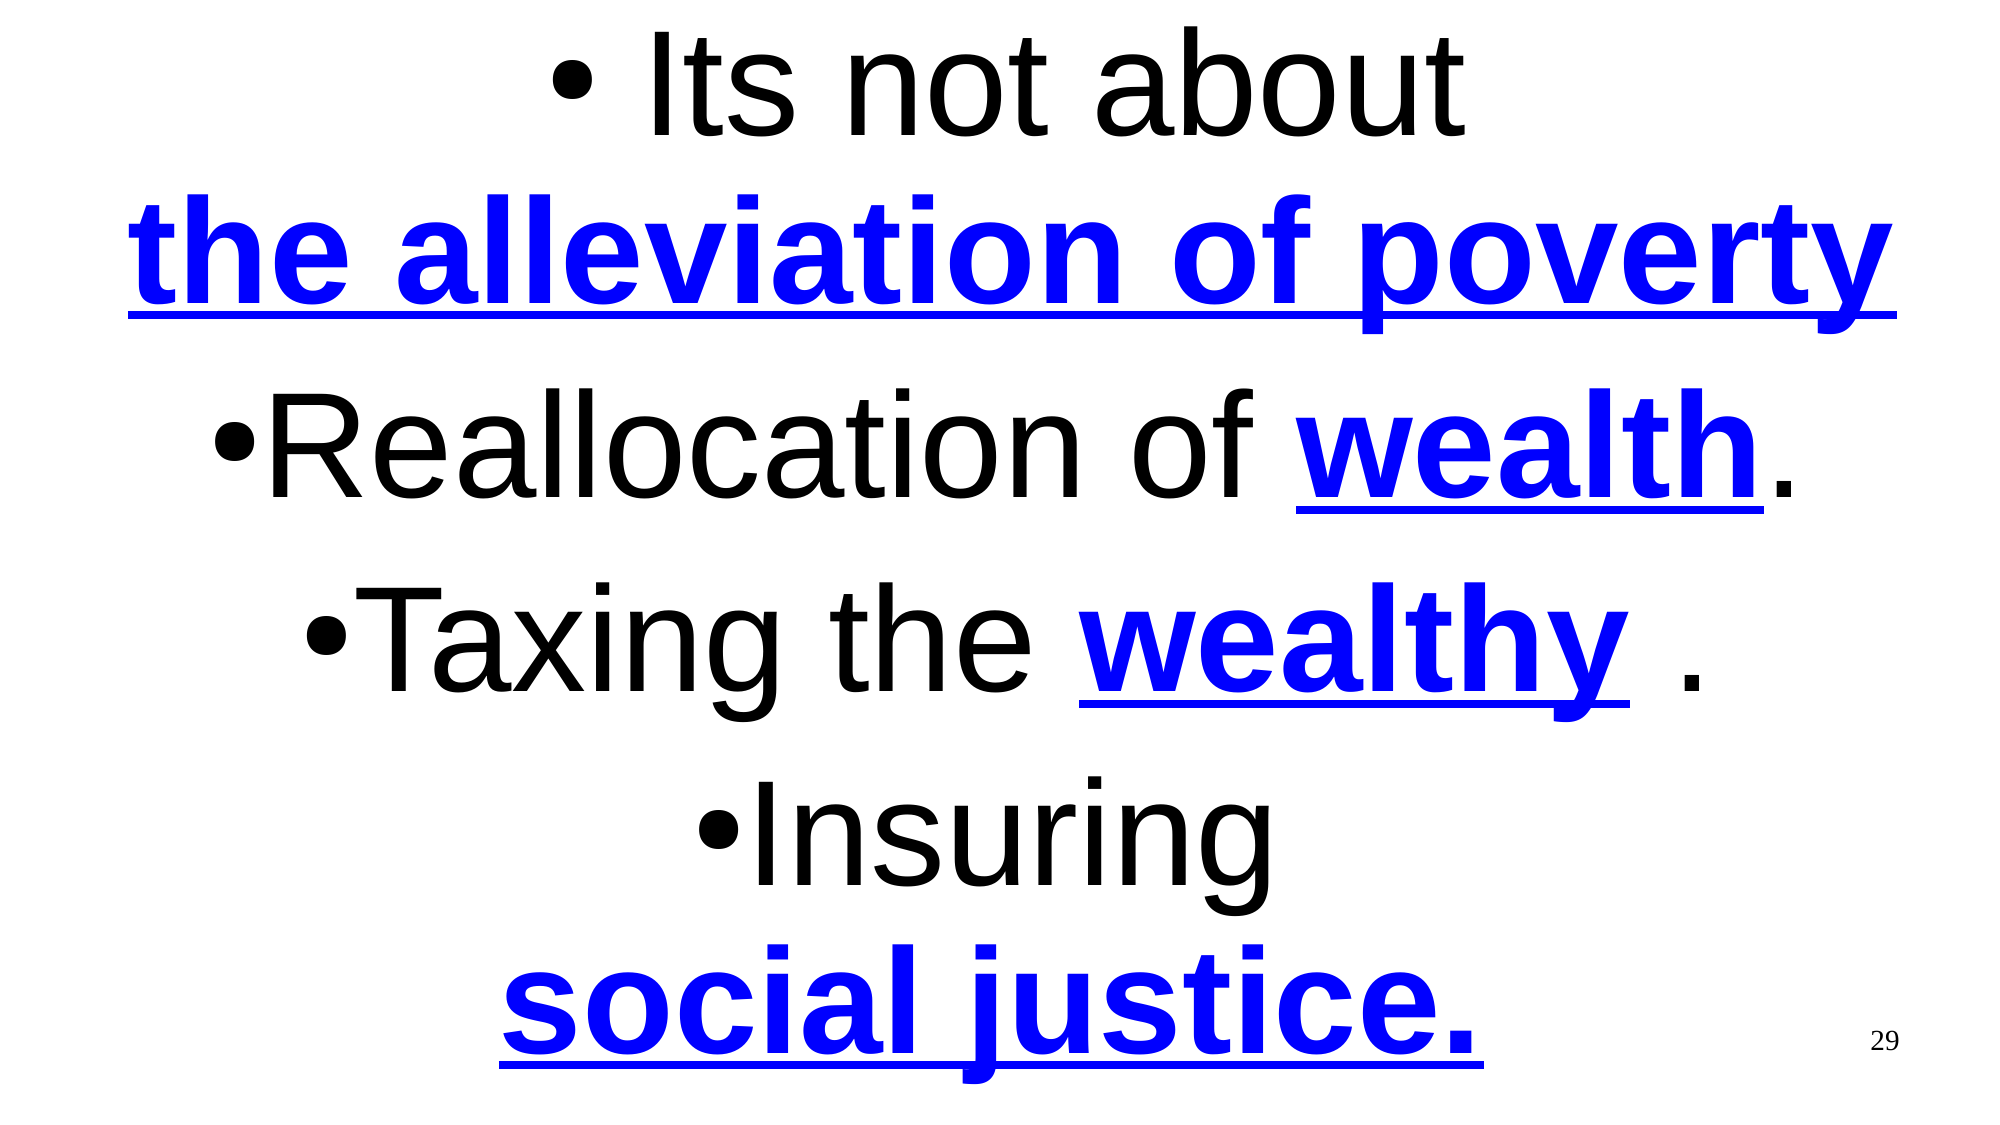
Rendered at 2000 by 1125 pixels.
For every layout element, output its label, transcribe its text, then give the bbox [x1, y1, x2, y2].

list Its not about the alleviation of poverty Reallocation of wealth. Taxing the wealthy . Insuring social justice. [0, 0, 1996, 1123]
